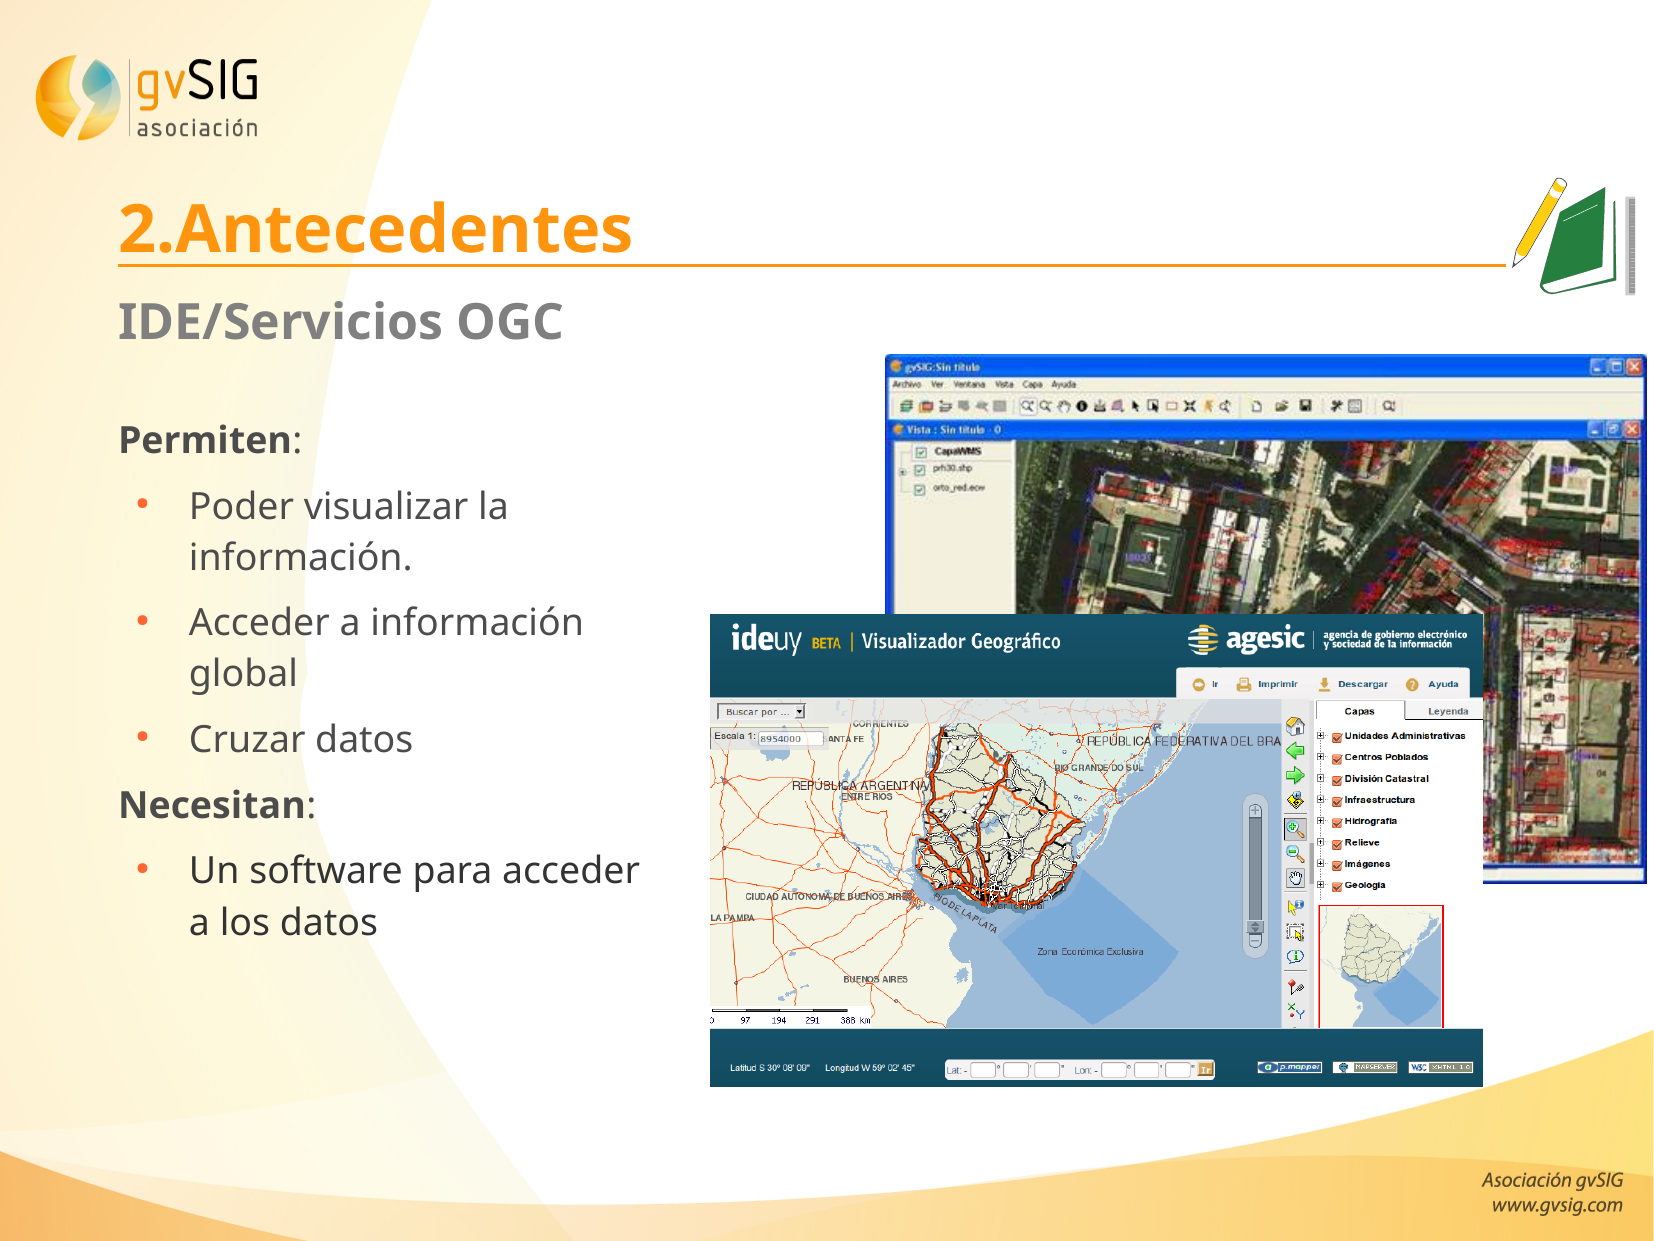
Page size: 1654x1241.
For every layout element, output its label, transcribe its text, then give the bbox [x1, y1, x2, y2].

list Permiten: Poder visualizar la información. Acceder a información global Cruzar datos Necesitan: Un software para acceder a los datos [118, 413, 650, 1063]
title 2.Antecedentes [118, 177, 1511, 276]
title IDE/Servicios OGC [118, 276, 1477, 365]
picture [0, 0, 1654, 1241]
